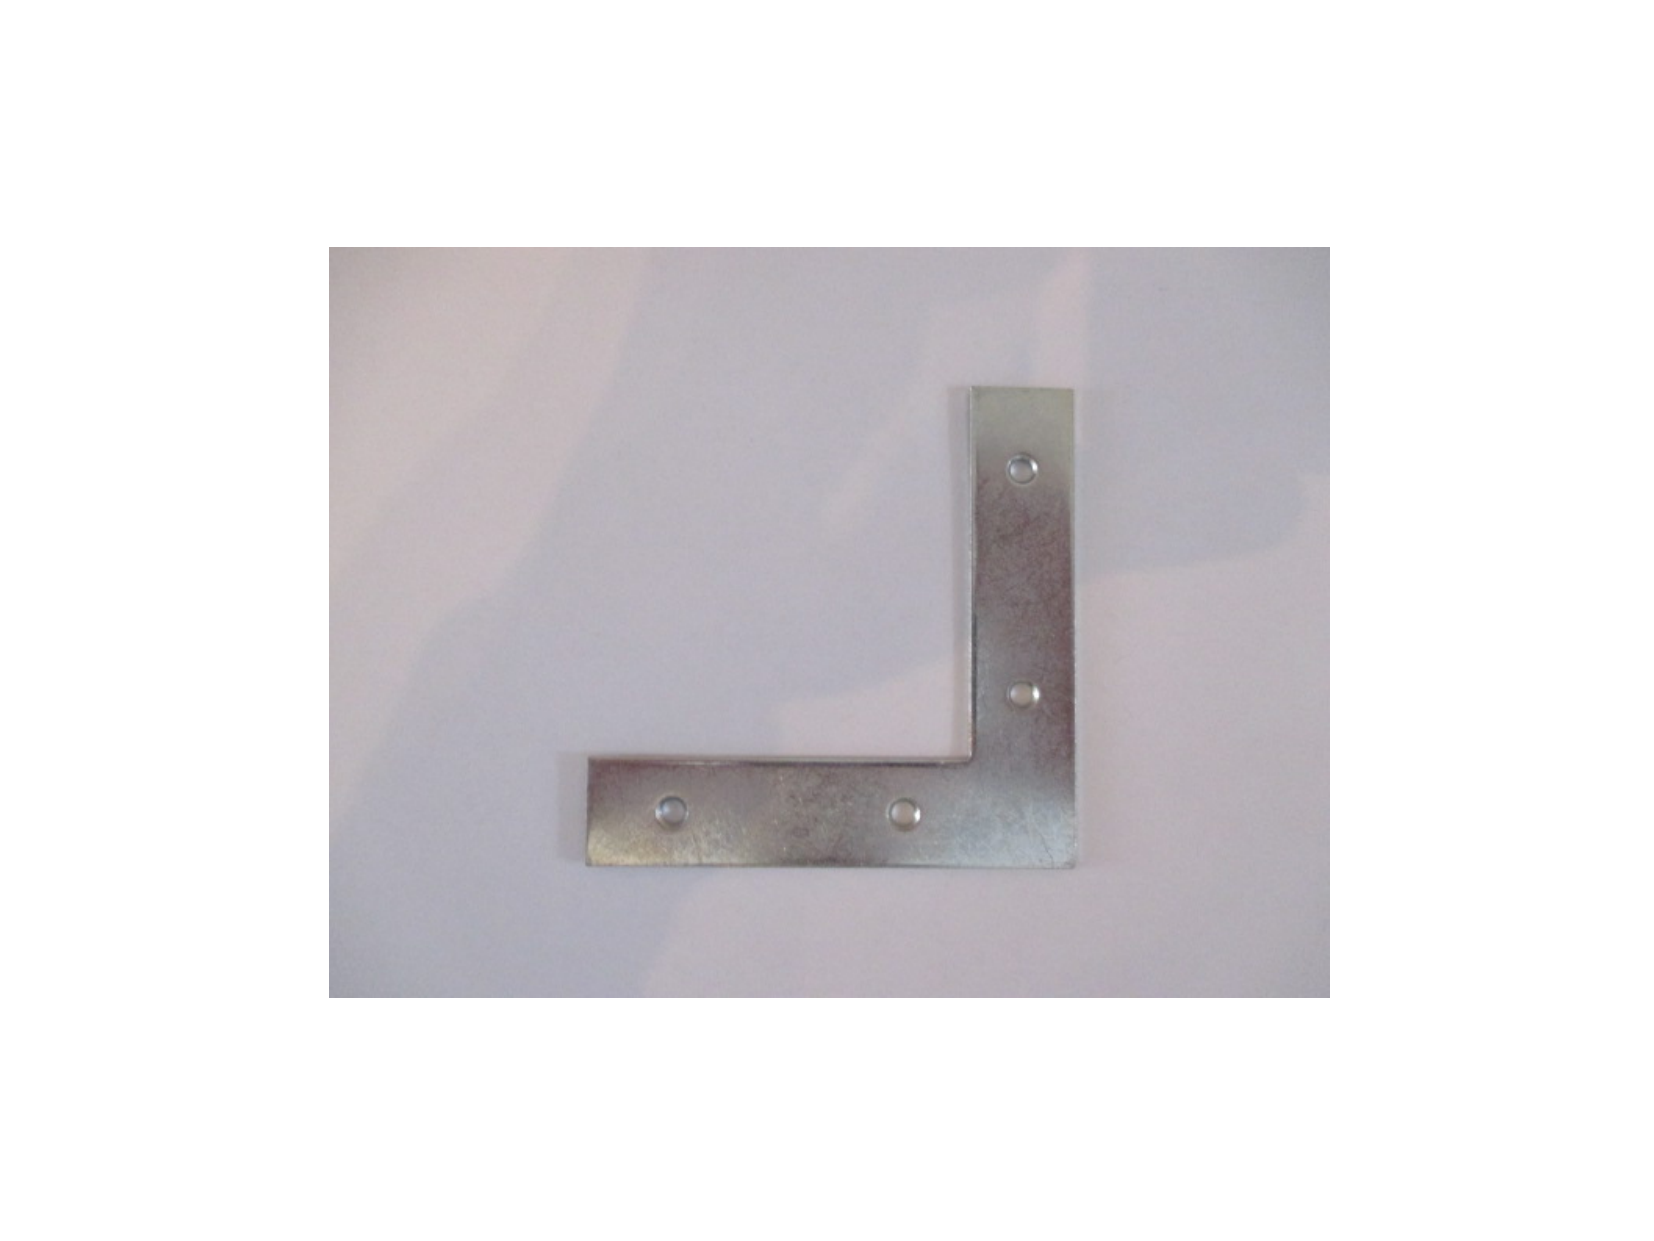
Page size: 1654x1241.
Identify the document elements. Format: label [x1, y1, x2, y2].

picture [329, 247, 1330, 998]
